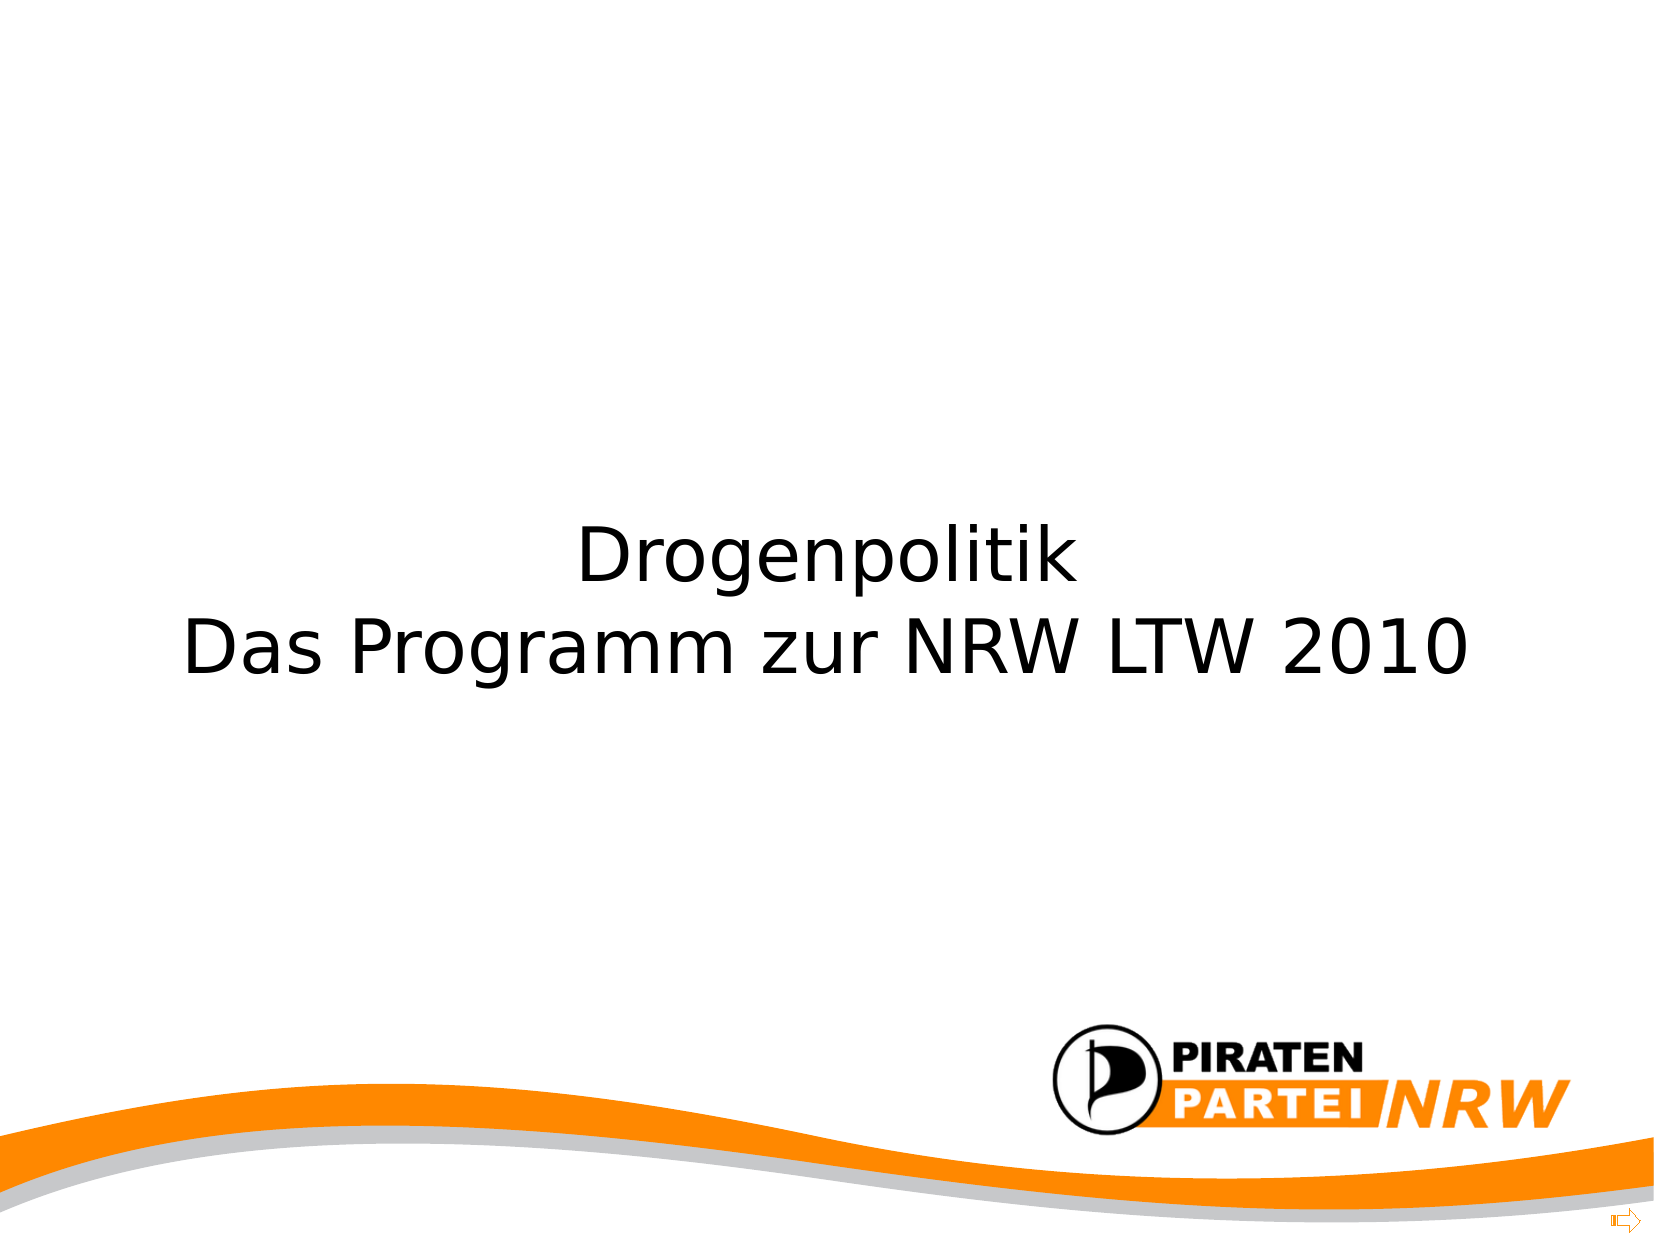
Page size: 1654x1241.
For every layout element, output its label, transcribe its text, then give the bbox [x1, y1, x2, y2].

text_box Drogenpolitik [560, 504, 1093, 607]
picture [1045, 1021, 1579, 1140]
title Das Programm zur NRW LTW 2010 [82, 604, 1571, 692]
